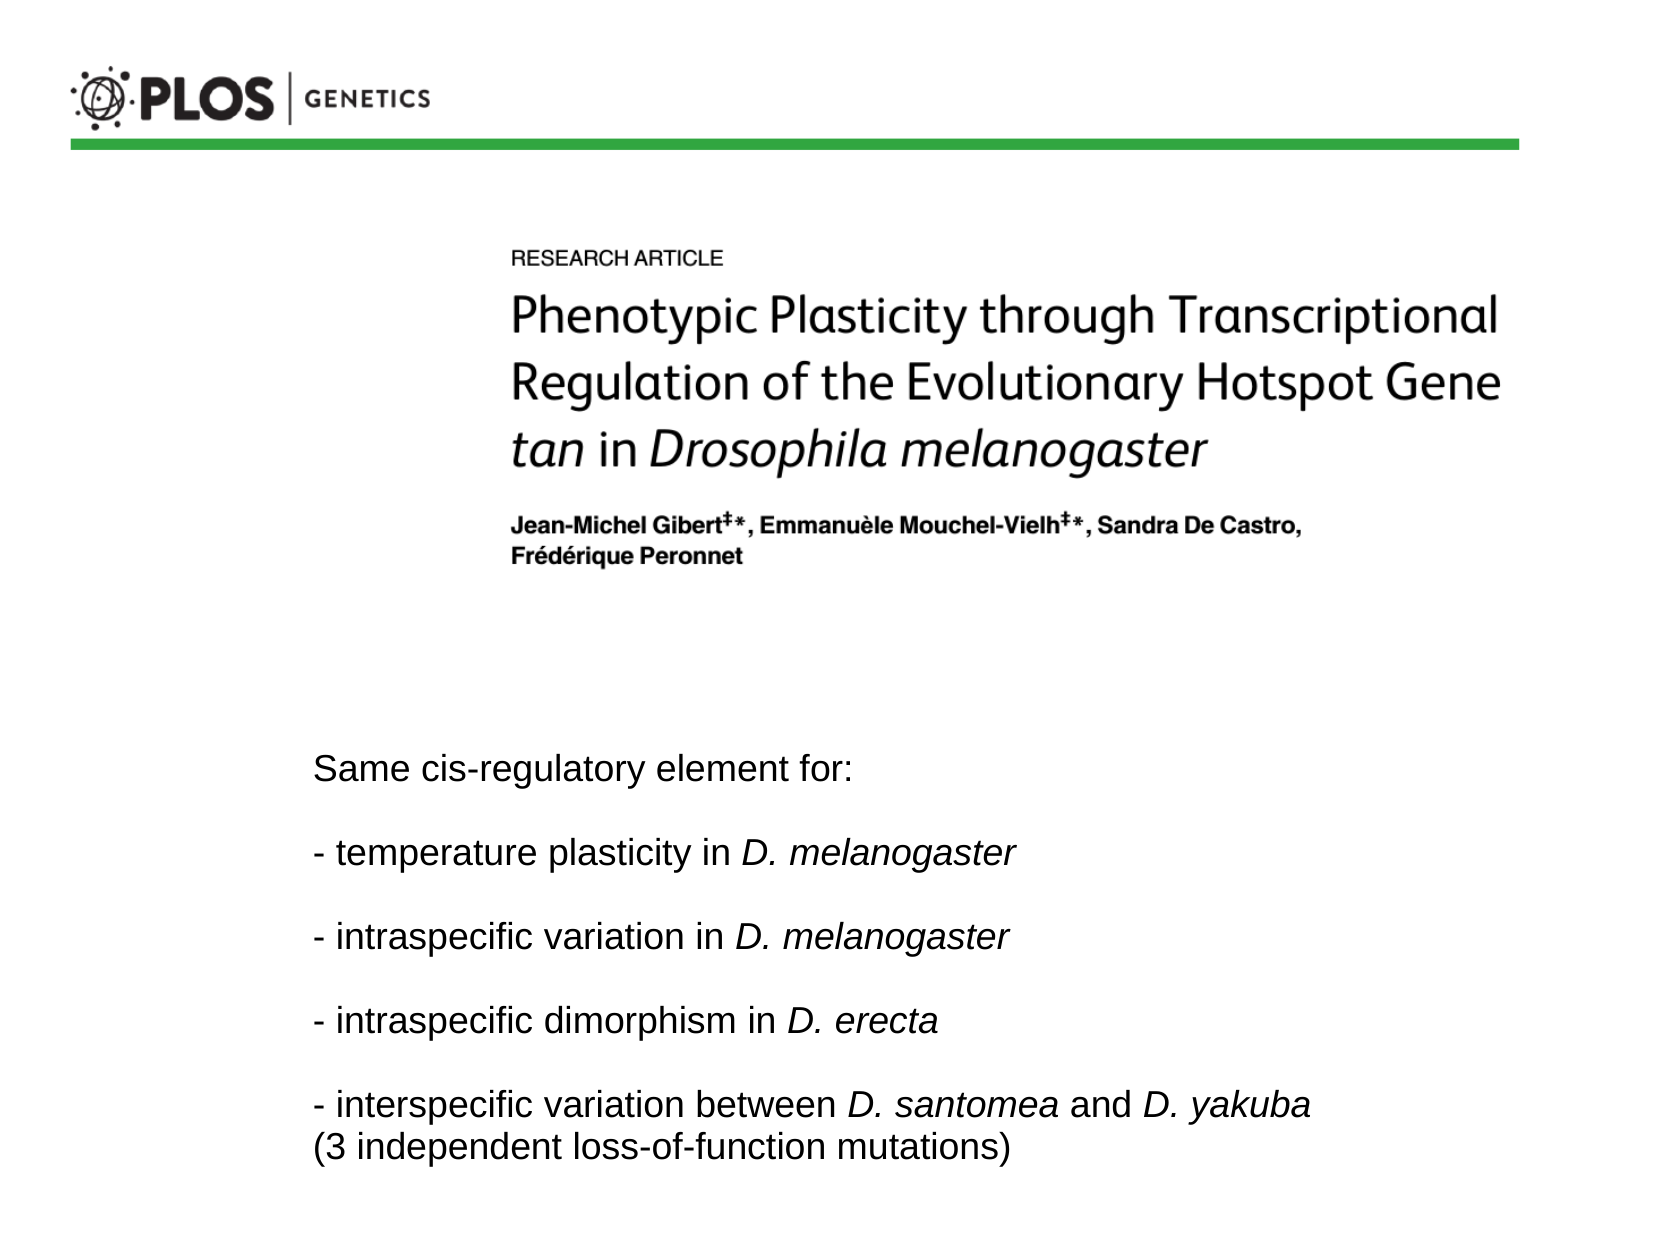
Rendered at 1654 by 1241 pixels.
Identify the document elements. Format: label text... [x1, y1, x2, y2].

picture [64, 57, 1534, 572]
text_box Same cis-regulatory element for: - temperature plasticity in D. melanogaster - intraspecific variation in D. melanogaster - intraspecific dimorphism in D. erecta - interspecific variation between D. santomea and D. yakuba (3 independent loss-of-function mutations) [298, 740, 1333, 1175]
